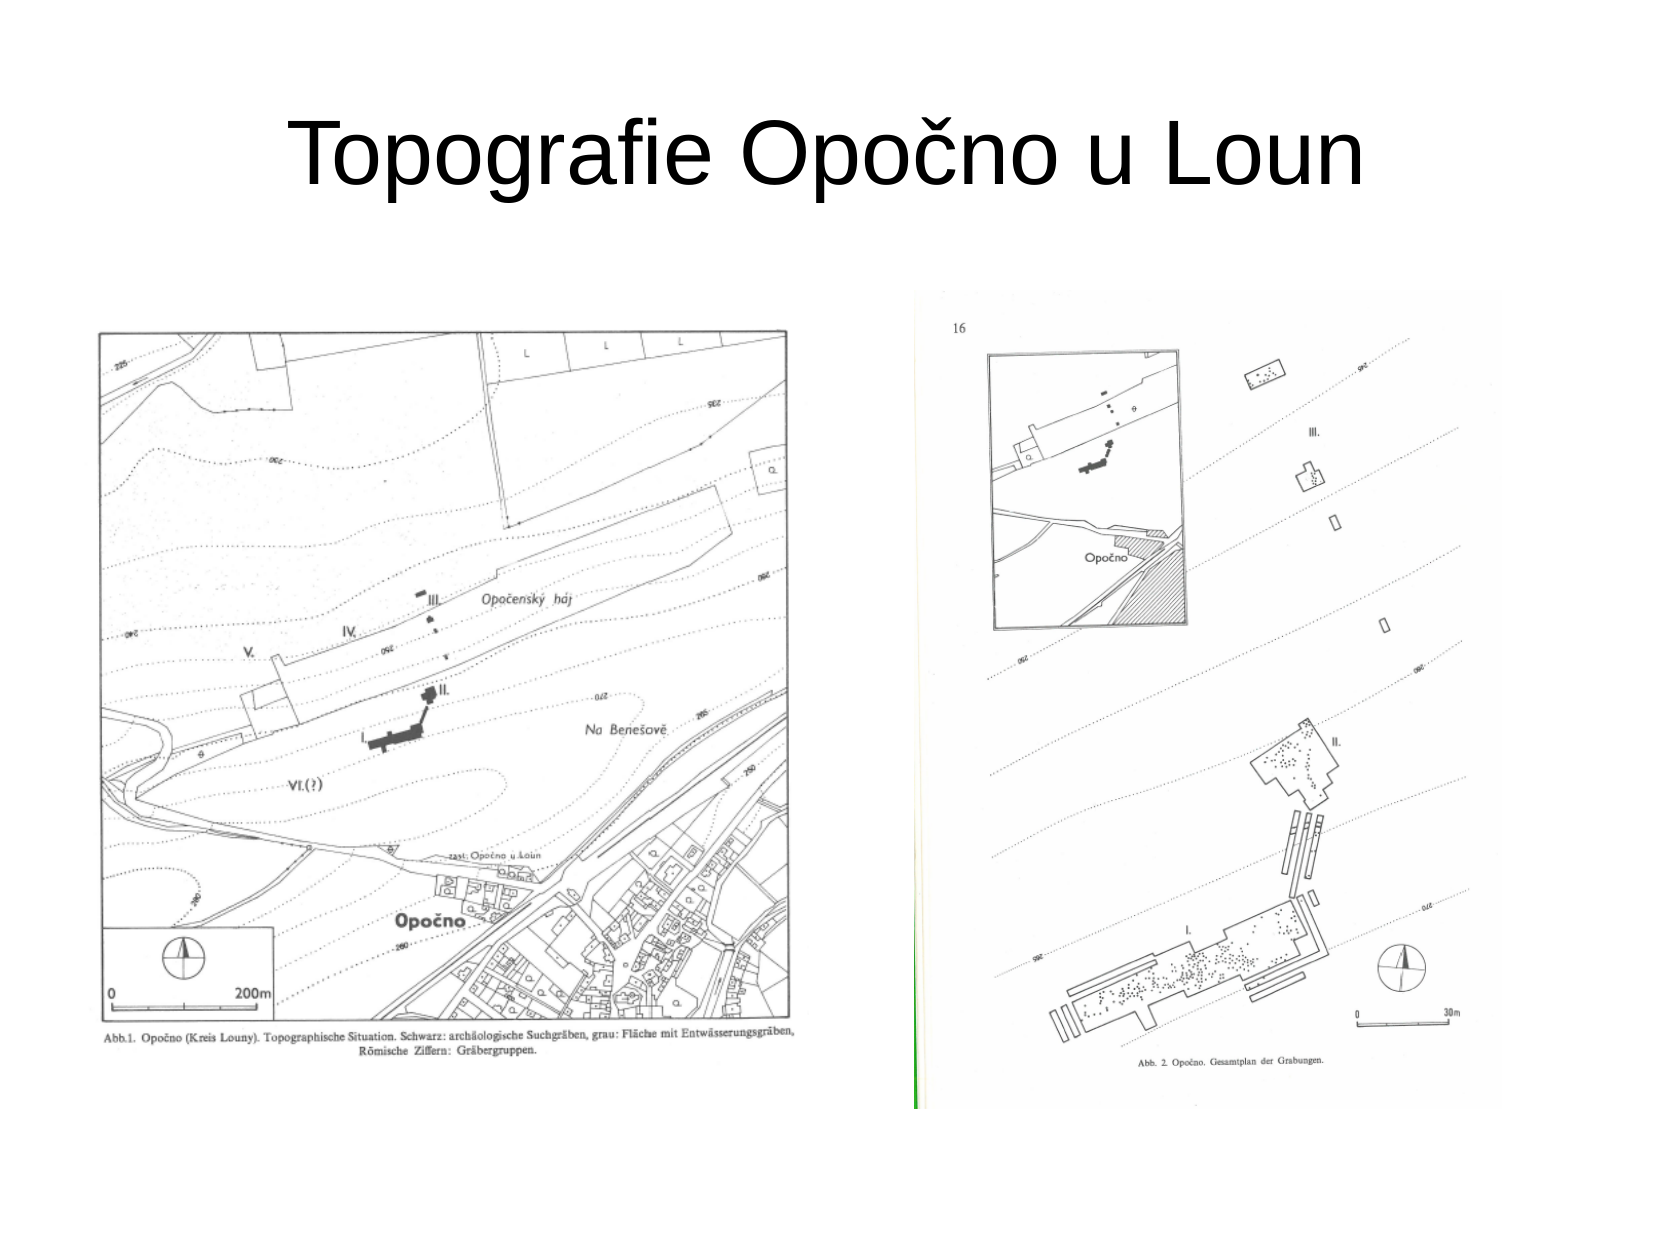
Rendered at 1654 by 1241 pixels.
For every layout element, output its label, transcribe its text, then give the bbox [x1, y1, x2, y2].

title Topografie Opočno u Loun [82, 49, 1571, 257]
picture [914, 290, 1502, 1109]
picture [82, 328, 809, 1071]
